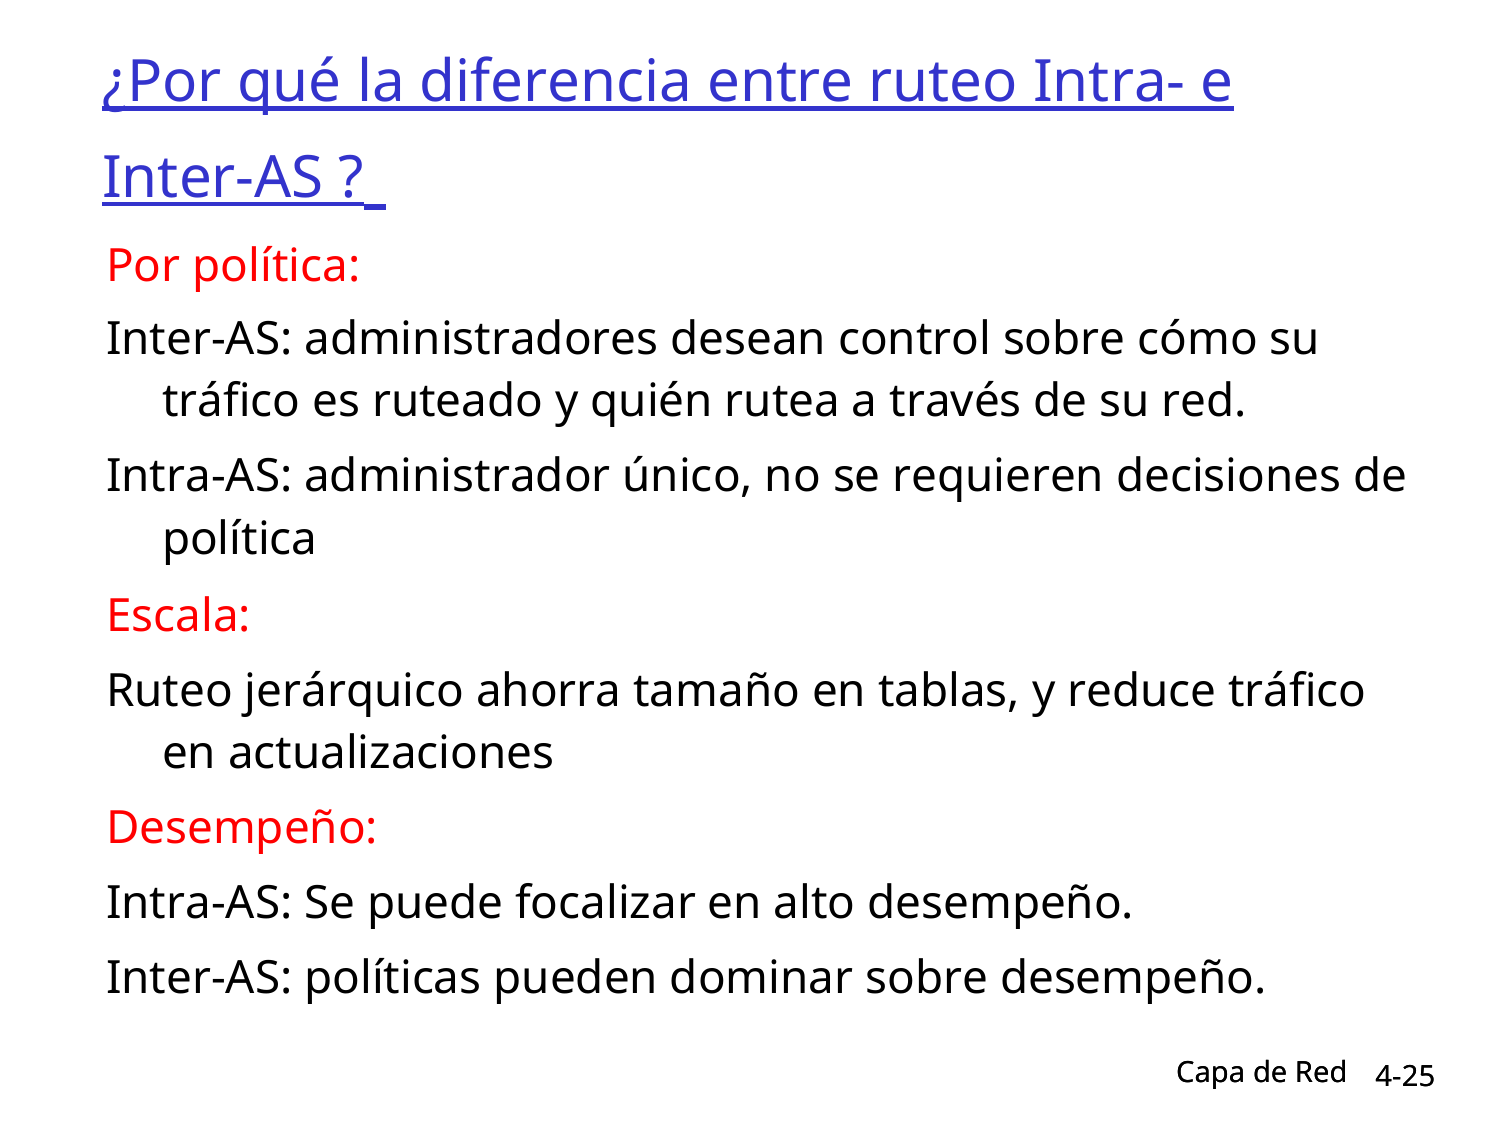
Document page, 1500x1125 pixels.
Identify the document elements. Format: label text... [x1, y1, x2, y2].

text_box 4-20 [1339, 1050, 1451, 1125]
list Por política: Inter-AS: administradores desean control sobre cómo su tráfico es ruteado y quién rutea a través de su red. Intra-AS: administrador único, no se requieren decisiones de política Escala: Ruteo jerárquico ahorra tamaño en tablas, y reduce tráfico en actualizaciones Desempeño: Intra-AS: Se puede focalizar en alto desempeño. Inter-AS: políticas pueden dominar sobre desempeño. [91, 228, 1442, 1035]
title ¿Por qué la diferencia entre ruteo Intra- e Inter-AS ? [87, 30, 1363, 232]
text_box Capa de Red [887, 1049, 1363, 1097]
